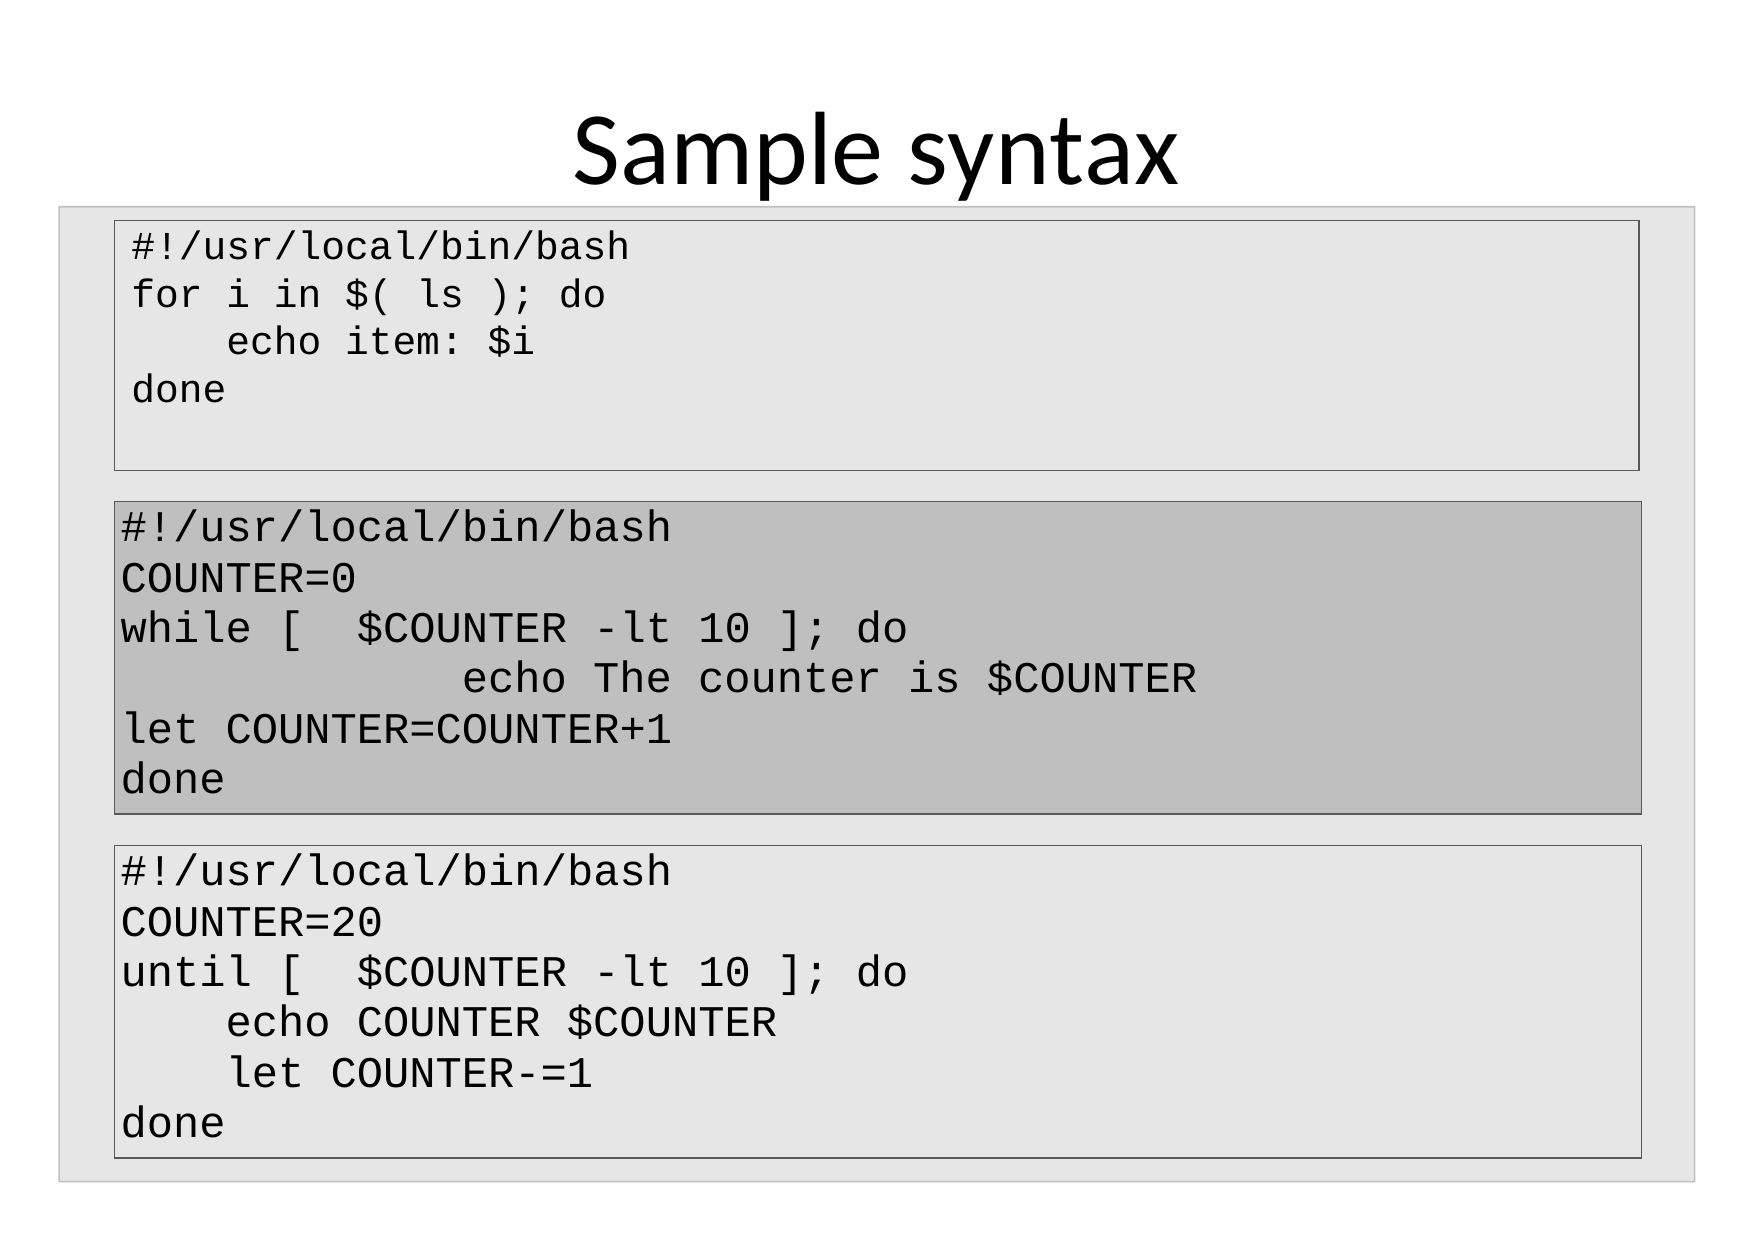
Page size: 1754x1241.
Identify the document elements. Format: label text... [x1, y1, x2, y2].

text_box #!/usr/local/bin/bash COUNTER=20 until [ $COUNTER -lt 10 ]; do echo COUNTER $COUNTER let COUNTER-=1 done [114, 845, 1642, 1158]
title Sample syntax [59, 48, 1695, 236]
text_box [59, 236, 1695, 1182]
list #!/usr/local/bin/bash for i in $( ls ); do echo item: $i done [114, 220, 1640, 471]
text_box #!/usr/local/bin/bash COUNTER=0 while [ $COUNTER -lt 10 ]; do echo The counter is $COUNTER let COUNTER=COUNTER+1 done [114, 501, 1642, 815]
